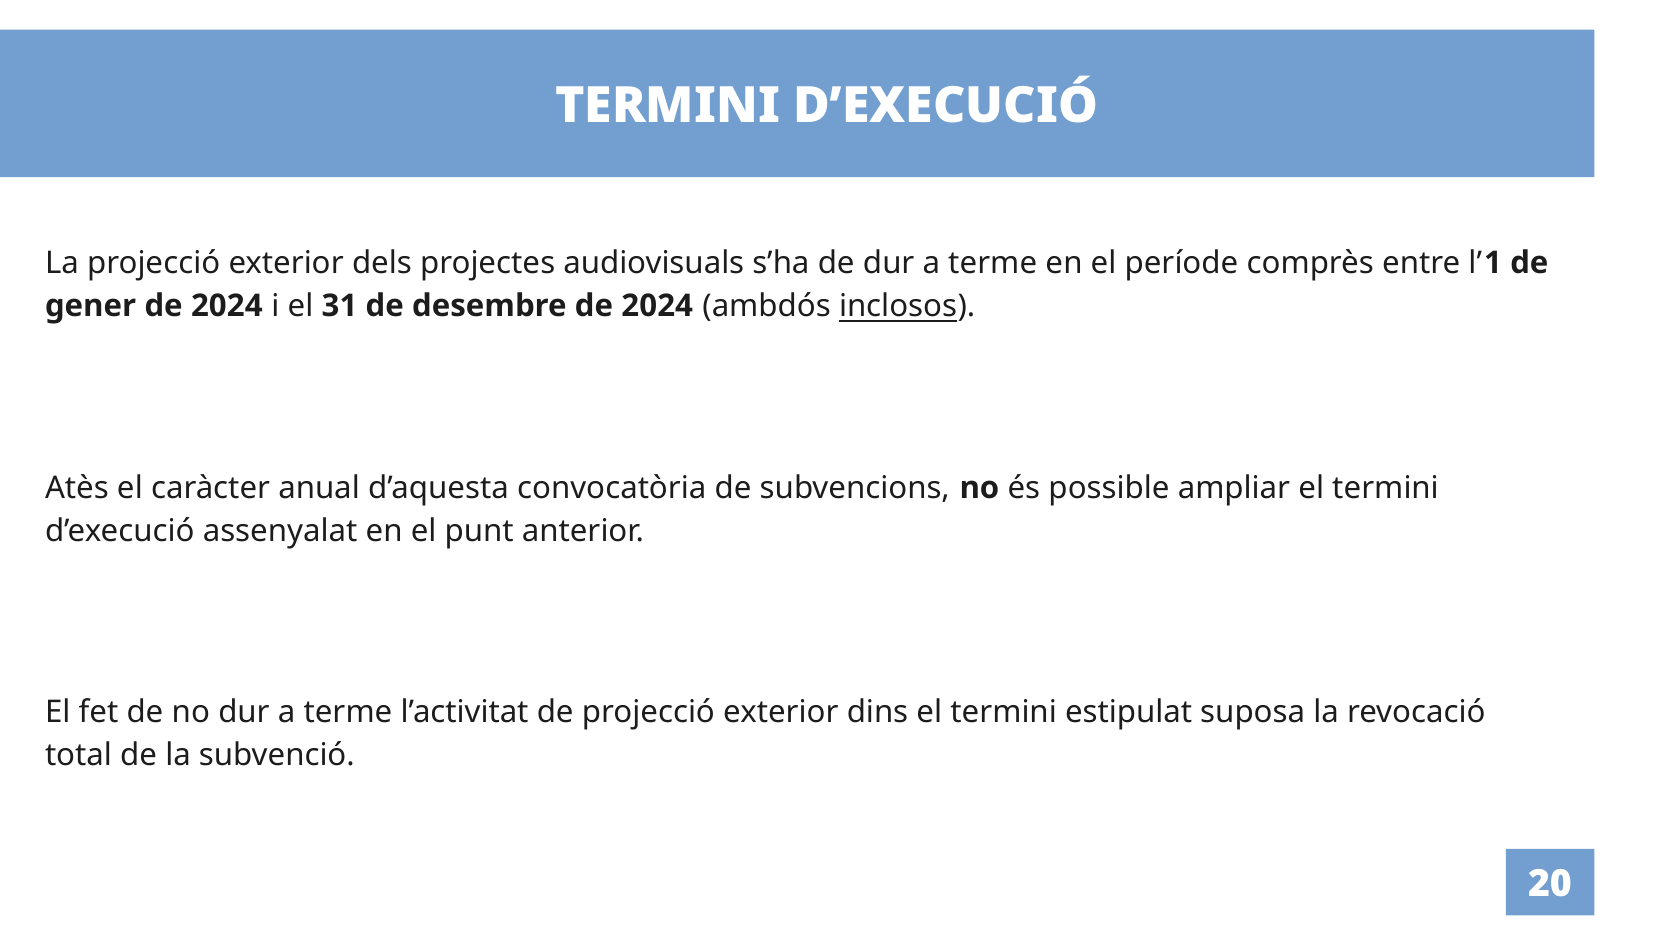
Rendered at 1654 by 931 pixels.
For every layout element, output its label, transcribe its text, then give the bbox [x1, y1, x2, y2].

list La projecció exterior dels projectes audiovisuals s’ha de dur a terme en el període comprès entre l’1 de gener de 2024 i el 31 de desembre de 2024 (ambdós inclosos). Atès el caràcter anual d’aquesta convocatòria de subvencions, no és possible ampliar el termini d’execució assenyalat en el punt anterior. El fet de no dur a terme l’activitat de projecció exterior dins el termini estipulat suposa la revocació total de la subvenció. [45, 180, 1561, 931]
title TERMINI D’EXECUCIÓ [59, 44, 1595, 163]
